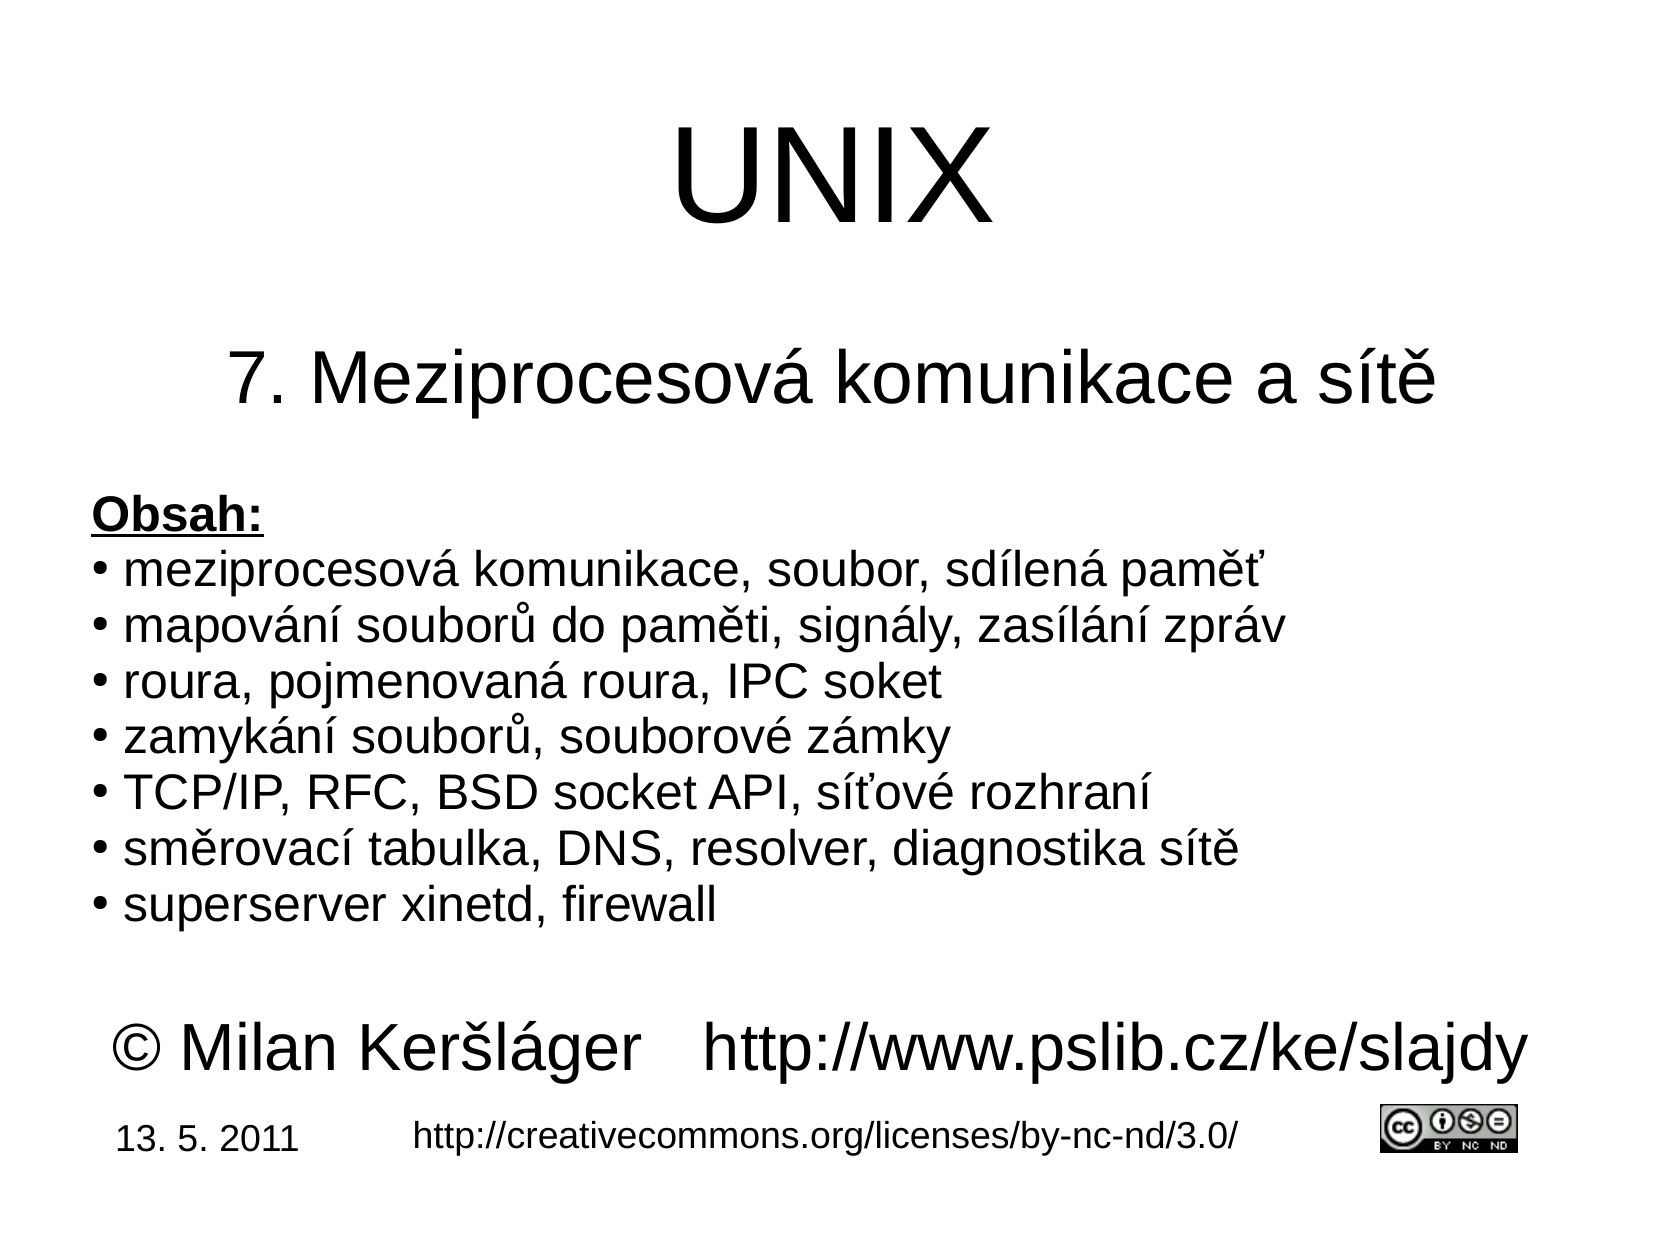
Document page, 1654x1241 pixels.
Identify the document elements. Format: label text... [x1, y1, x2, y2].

list © Milan Keršláger http://www.pslib.cz/ke/slajdy [76, 1009, 1565, 1087]
text_box http://creativecommons.org/licenses/by-nc-nd/3.0/ [339, 1107, 1313, 1165]
text_box 13.5.2011 [100, 1110, 337, 1168]
picture [1380, 1104, 1518, 1153]
title UNIX 7. Meziprocesová komunikace a sítě [88, 56, 1577, 461]
text_box Obsah: meziprocesová komunikace, soubor, sdílená paměť mapování souborů do paměti, signály, zasílání zpráv roura, pojmenovaná roura, IPC soket zamykání souborů, souborové zámky TCP/IP, RFC, BSD socket API, síťové rozhraní směrovací tabulka, DNS, resolver, diagnostika sítě superserver xinetd, firewall [76, 478, 1583, 940]
